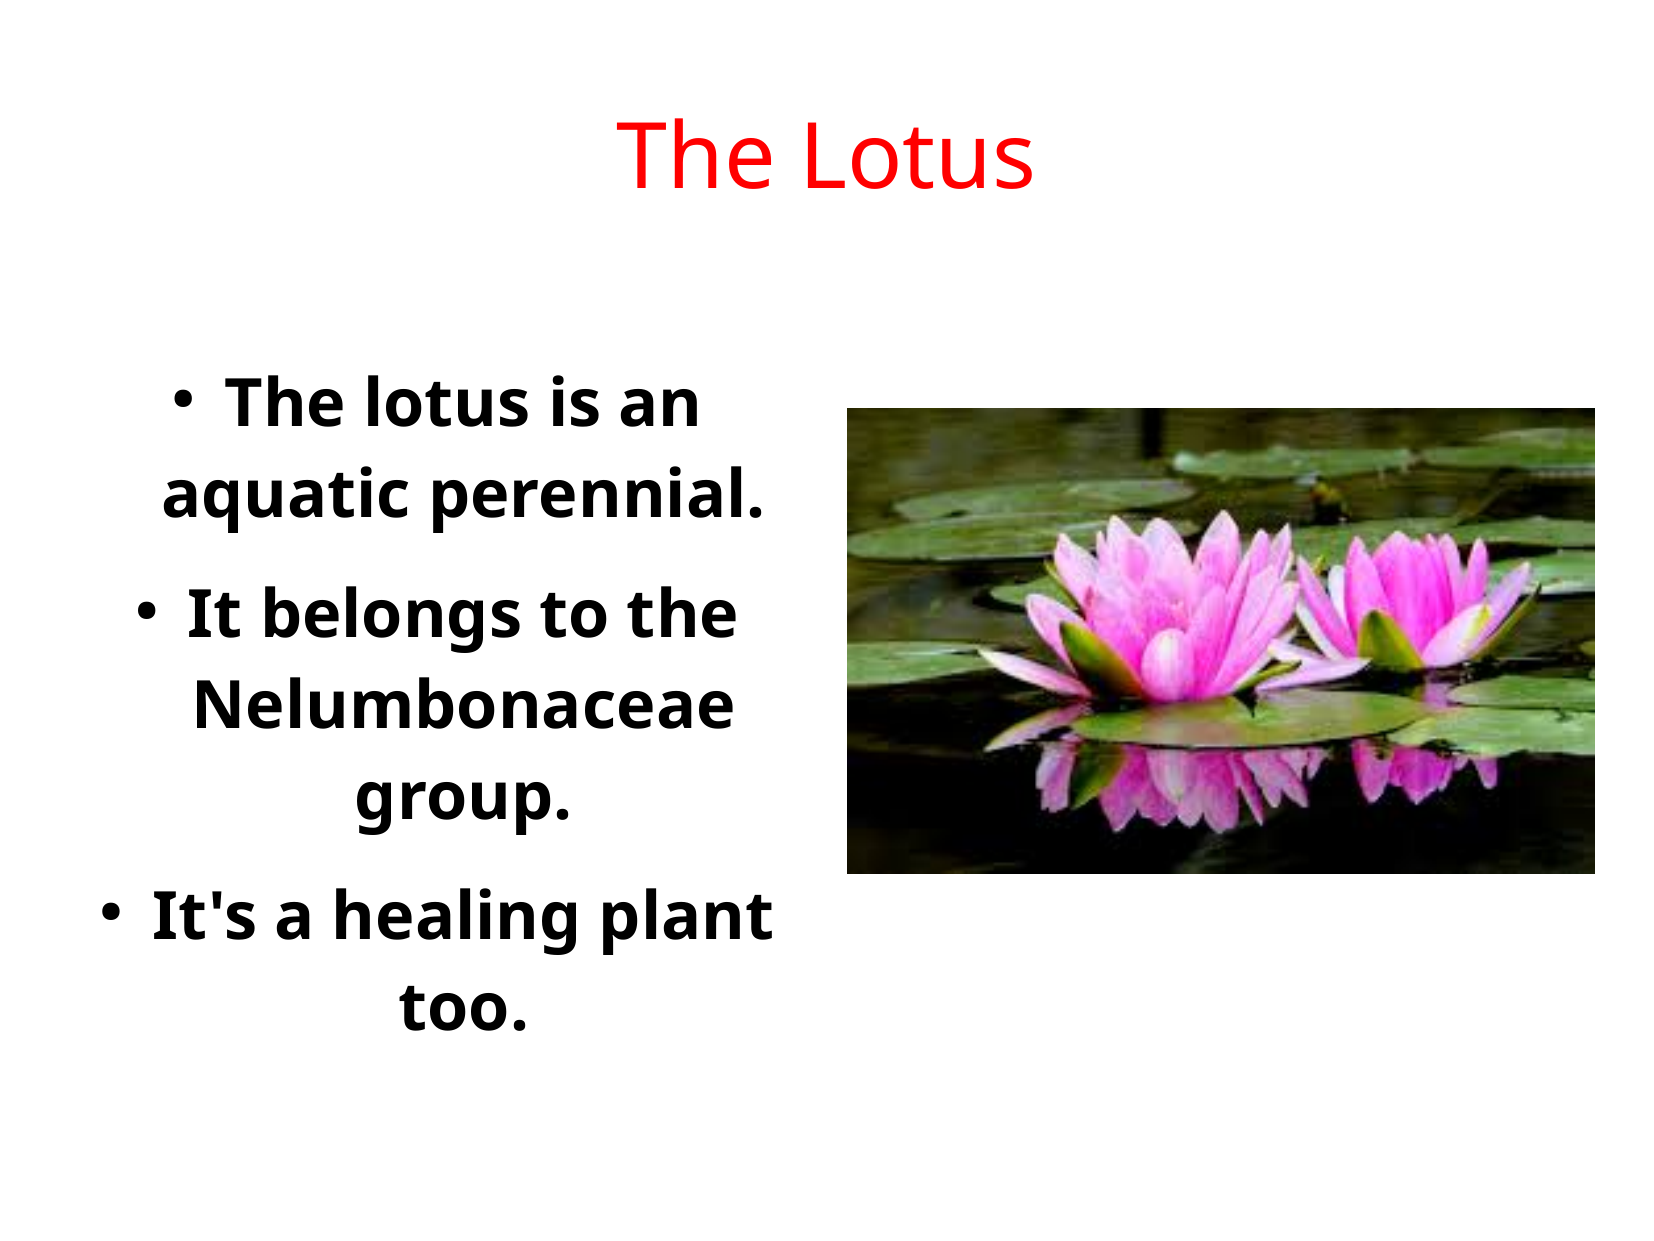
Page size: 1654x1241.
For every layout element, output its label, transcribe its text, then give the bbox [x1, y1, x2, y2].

title The Lotus [82, 49, 1571, 257]
list The lotus is an aquatic perennial. It belongs to the Nelumbonaceae group. It's a healing plant too. [65, 355, 792, 1075]
picture [847, 408, 1595, 875]
